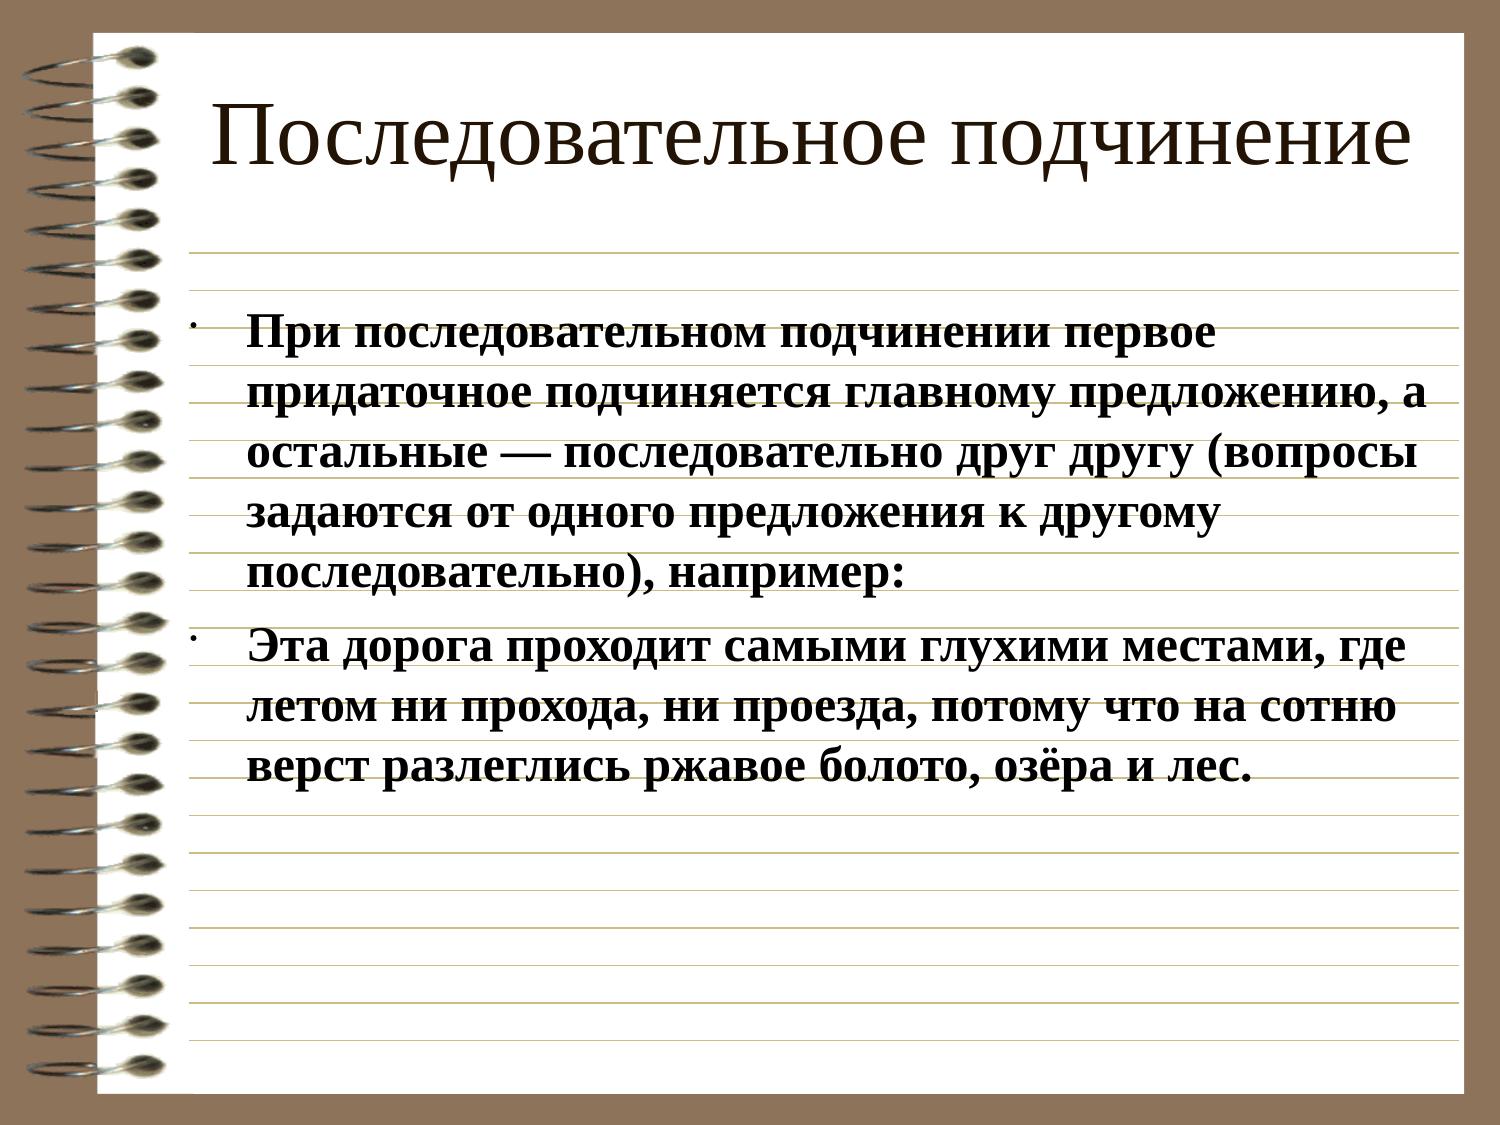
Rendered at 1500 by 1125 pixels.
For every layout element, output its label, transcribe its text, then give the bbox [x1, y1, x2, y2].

title Последовательное подчинение [174, 65, 1450, 254]
picture [0, 8, 194, 1115]
list При последовательном подчинении первое придаточное подчиняется главному предложению, а остальные — последовательно друг другу (вопросы задаются от одного предложения к другому последовательно), например: Эта дорога проходит самыми глухими местами, где летом ни прохода, ни проезда, потому что на сотню верст разлеглись ржавое болото, озёра и лес. [174, 290, 1450, 966]
